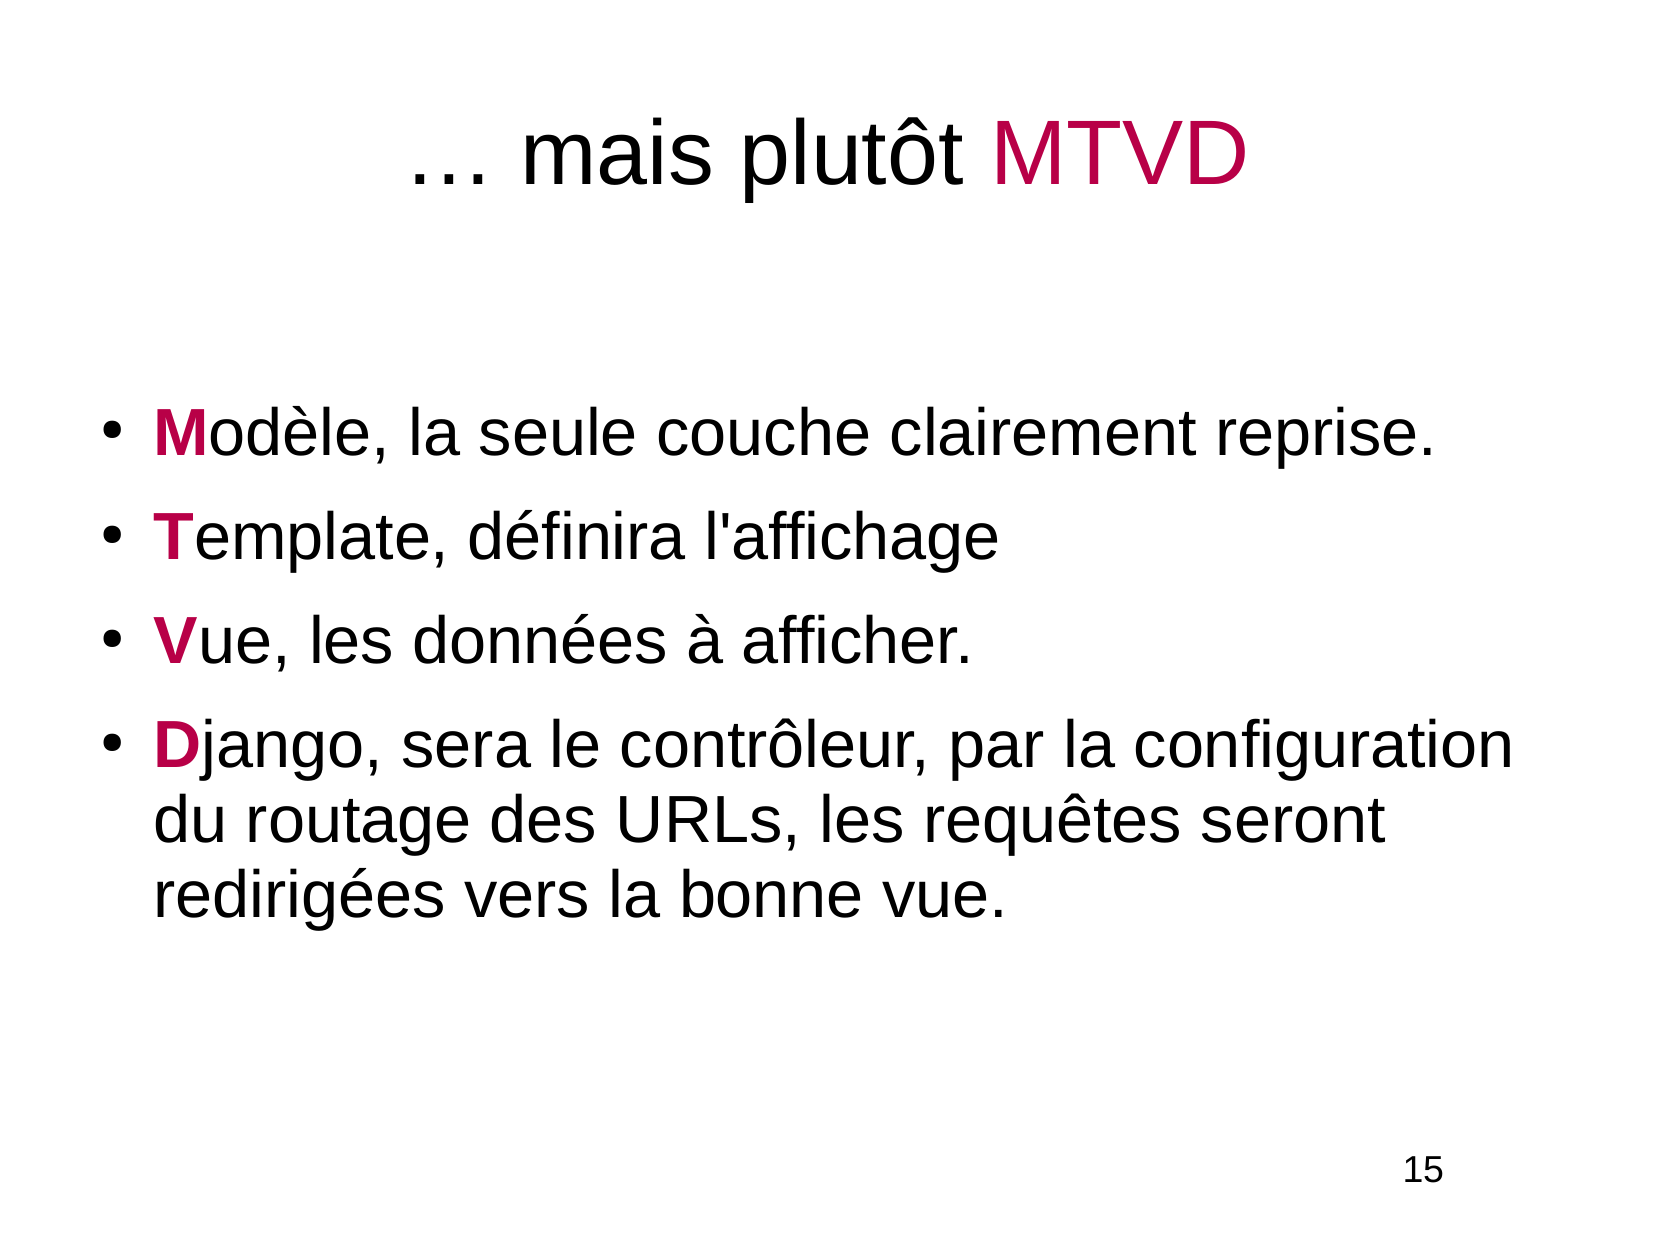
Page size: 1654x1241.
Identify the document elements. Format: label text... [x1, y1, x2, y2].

list Modèle, la seule couche clairement reprise. Template, définira l'affichage Vue, les données à afficher. Django, sera le contrôleur, par la configuration du routage des URLs, les requêtes seront redirigées vers la bonne vue. [82, 290, 1571, 1109]
title … mais plutôt MTVD [82, 49, 1571, 257]
